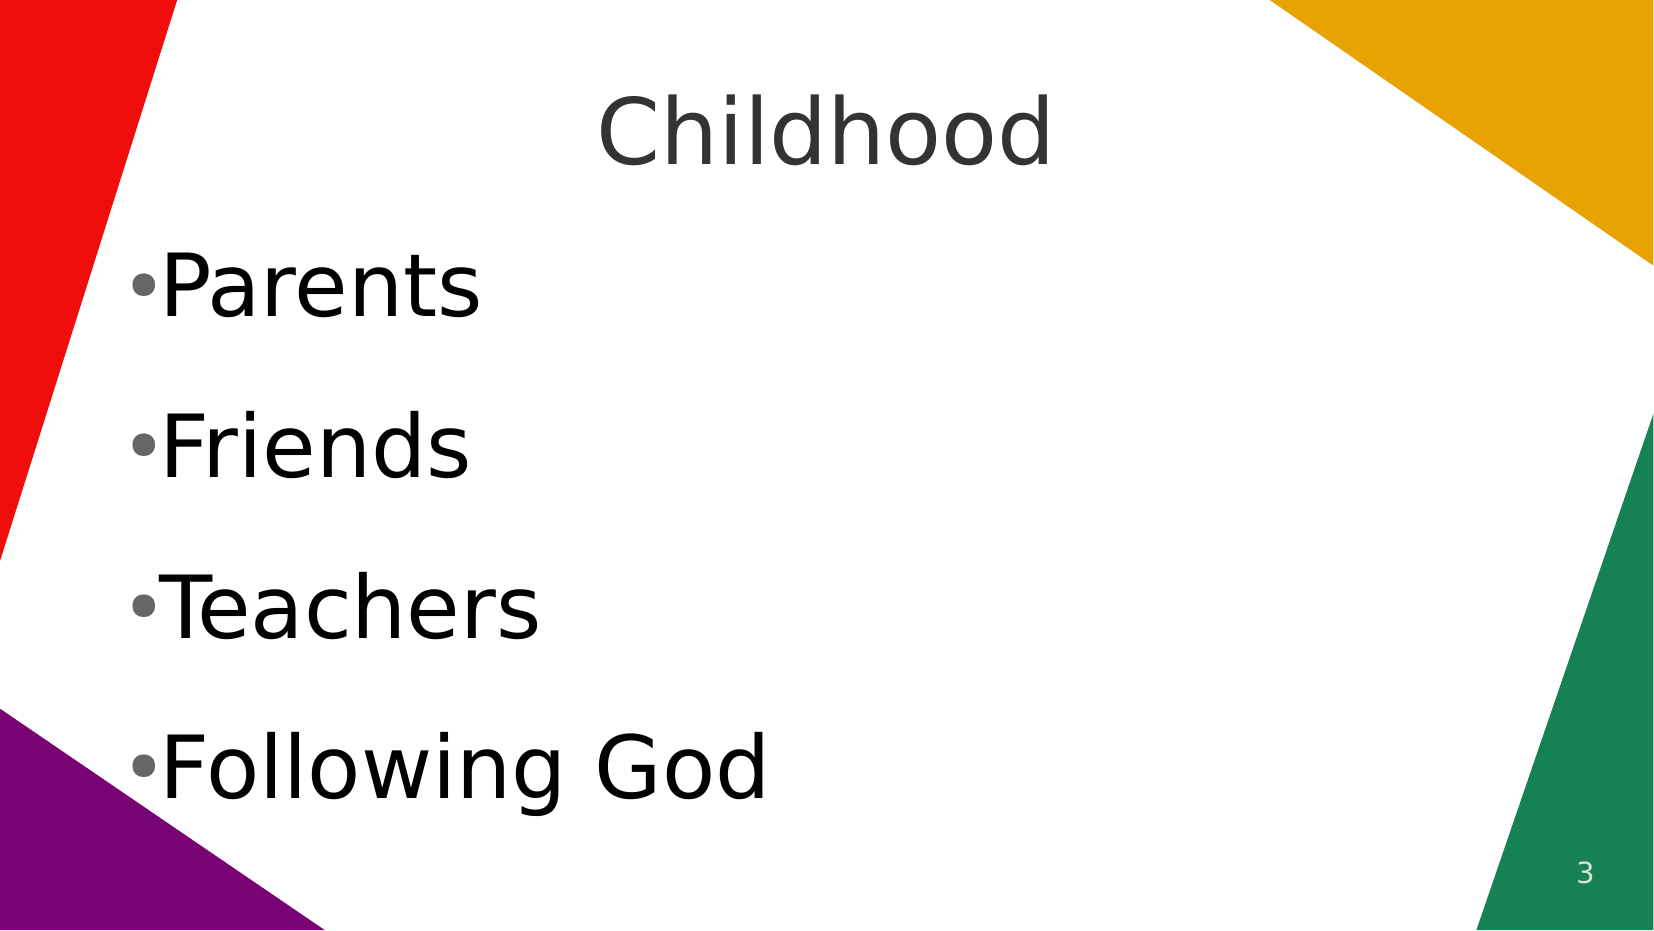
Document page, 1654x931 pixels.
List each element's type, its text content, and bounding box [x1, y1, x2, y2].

list Parents Friends Teachers Following God [118, 236, 1536, 827]
title Childhood [118, 59, 1536, 207]
